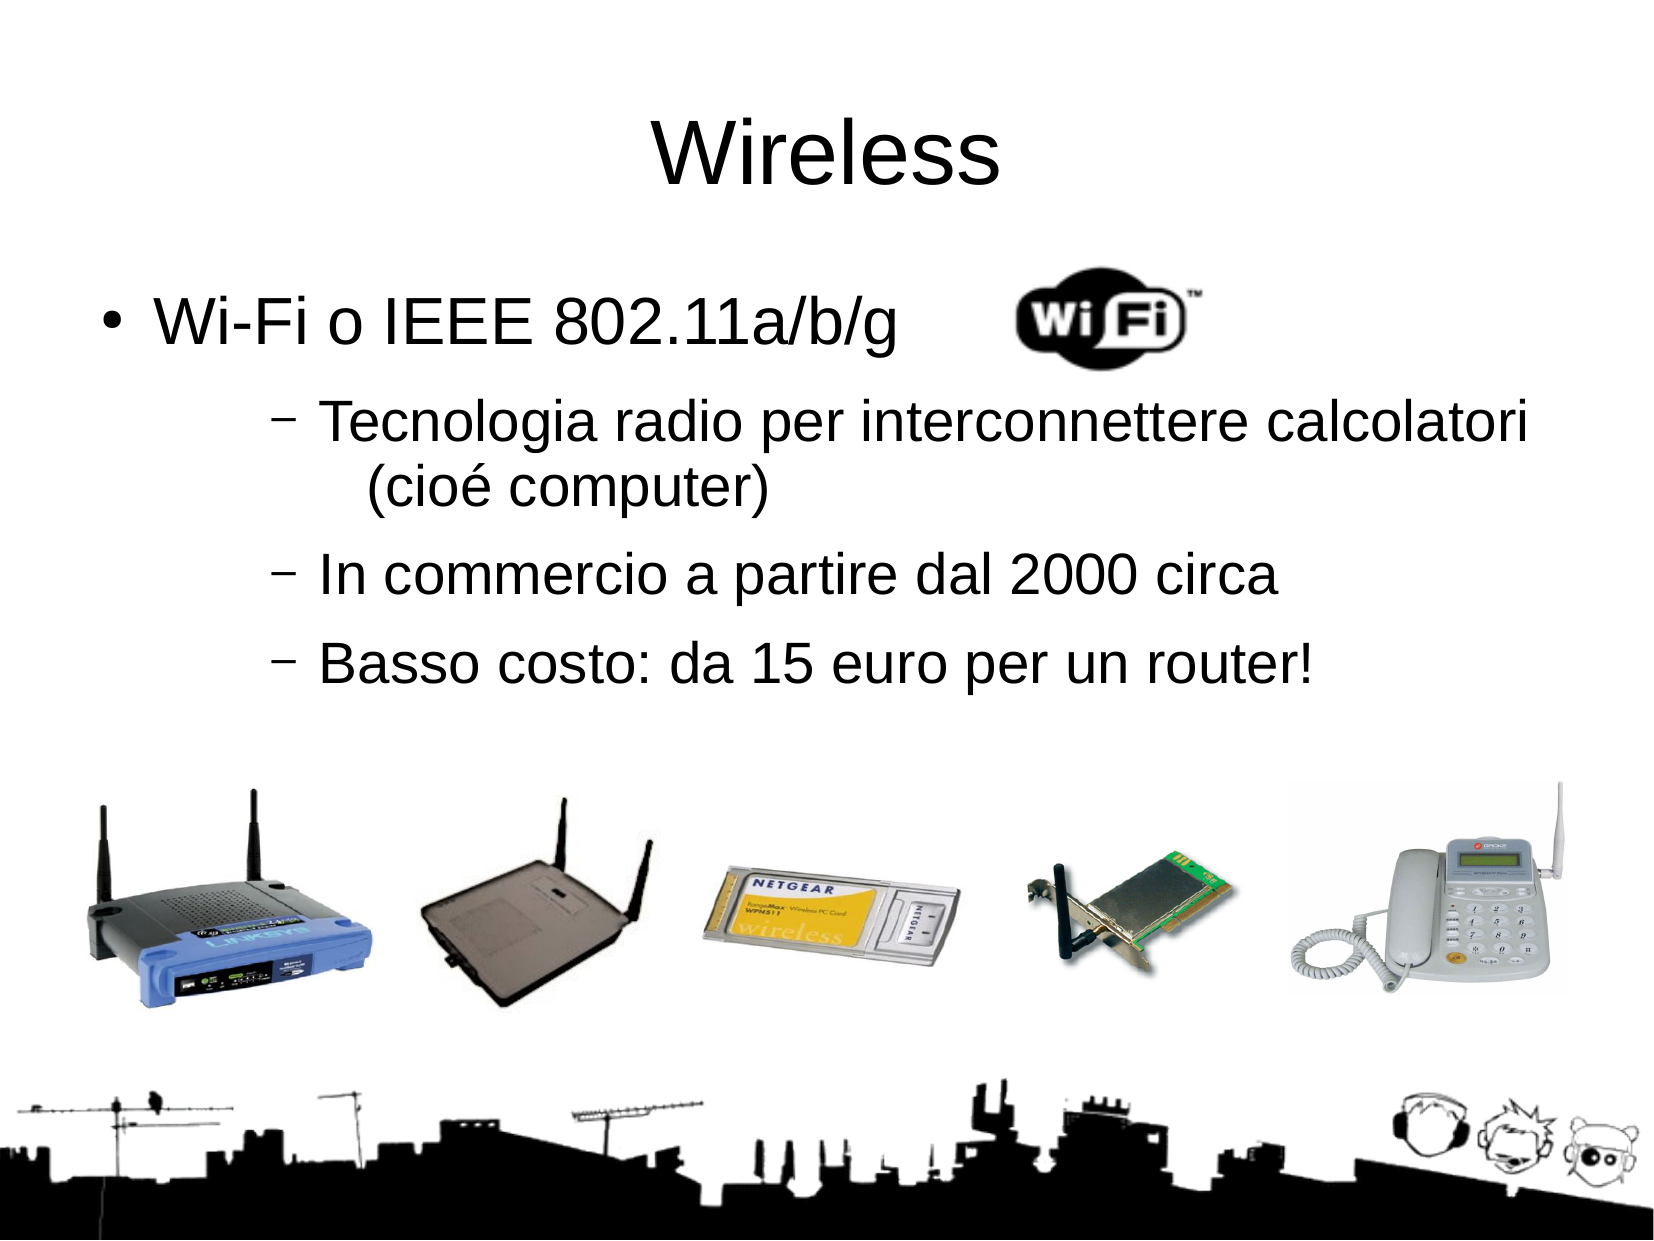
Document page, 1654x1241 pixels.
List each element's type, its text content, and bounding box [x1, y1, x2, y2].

picture [998, 826, 1262, 1005]
picture [49, 755, 684, 1051]
picture [1288, 780, 1568, 995]
title Wireless [82, 56, 1571, 250]
list Wi-Fi o IEEE 802.11a/b/g Tecnologia radio per interconnettere calcolatori (cioé computer) In commercio a partire dal 2000 circa Basso costo: da 15 euro per un router! [82, 284, 1571, 1088]
picture [0, 1077, 1654, 1240]
picture [692, 824, 968, 1004]
picture [1012, 262, 1208, 376]
